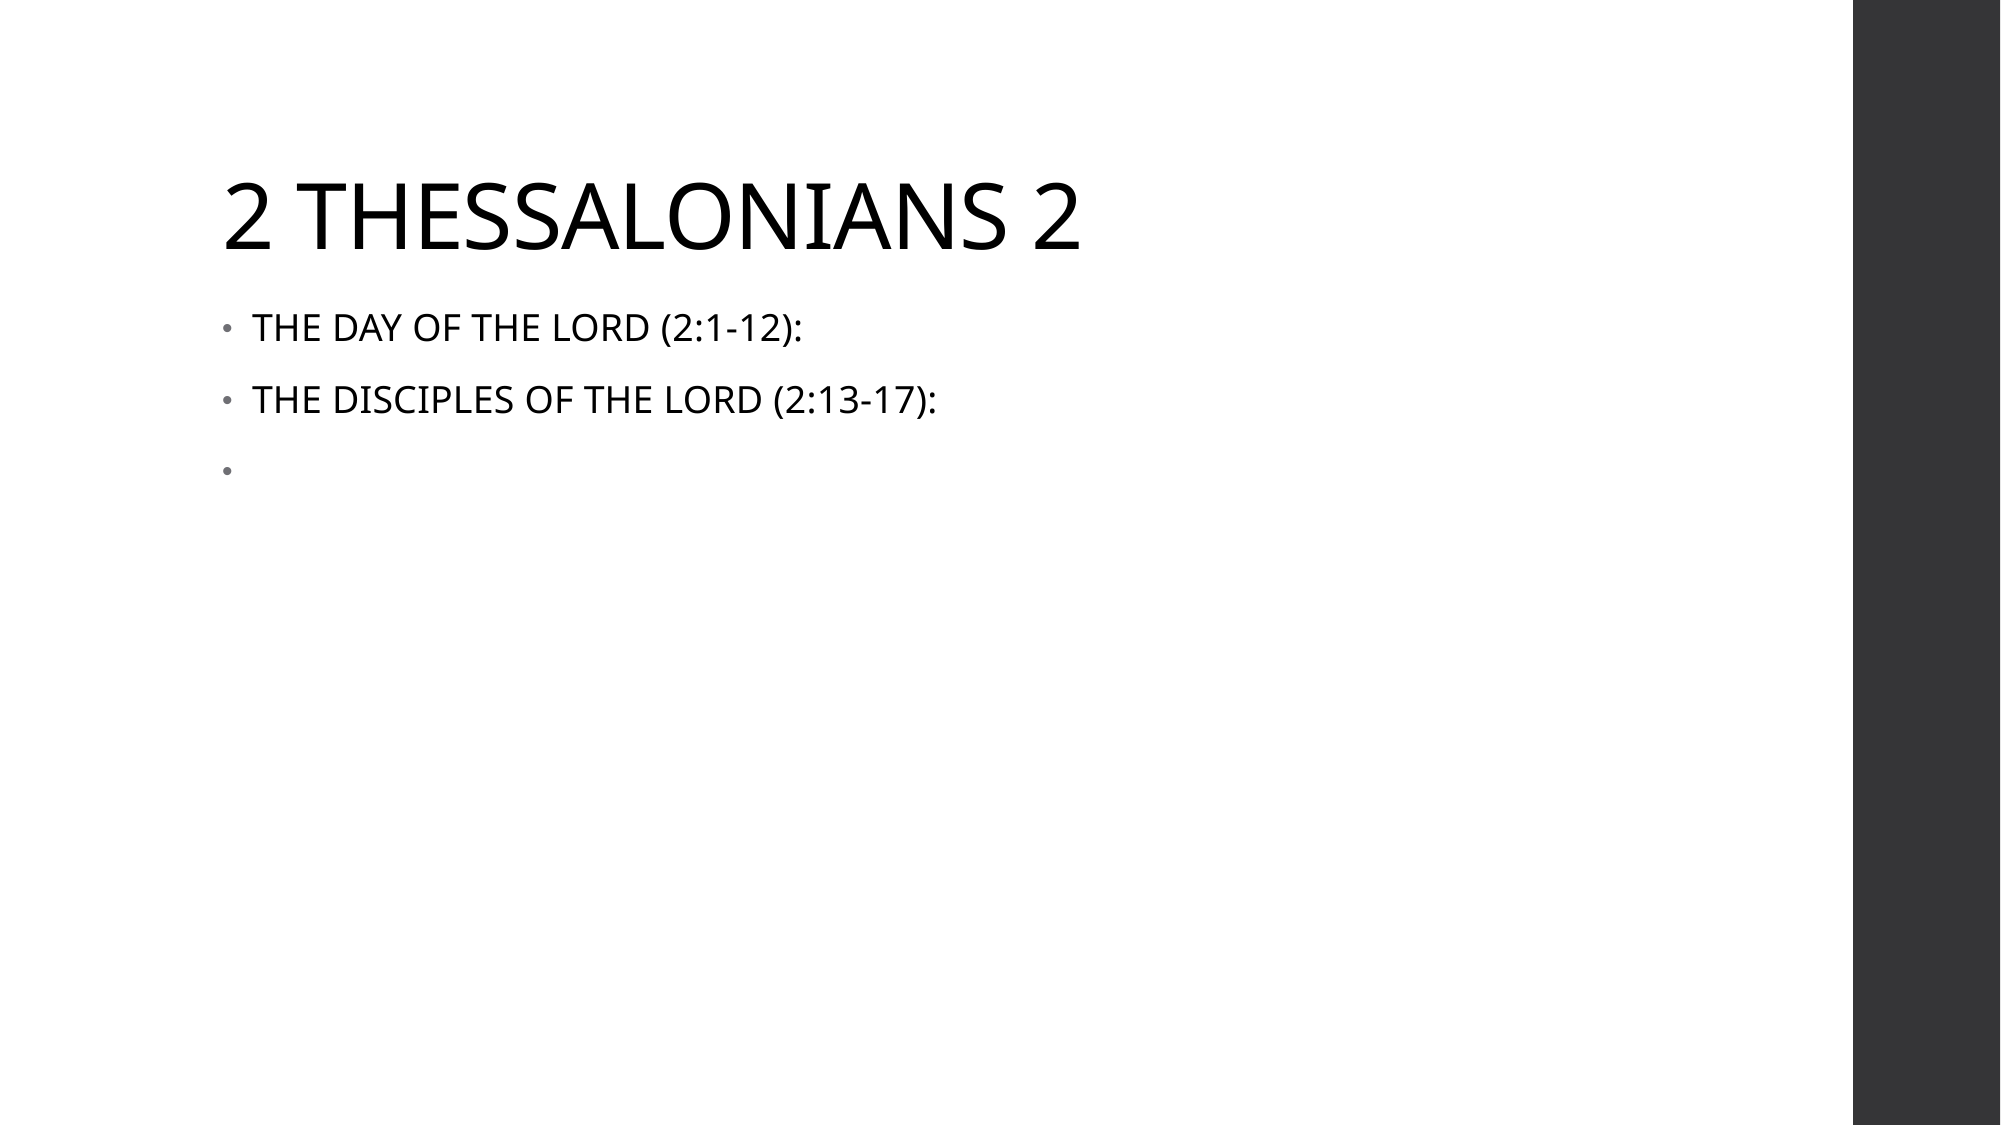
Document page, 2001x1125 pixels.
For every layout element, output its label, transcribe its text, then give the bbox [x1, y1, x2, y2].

title 2 THESSALONIANS 2 [206, 60, 1797, 278]
list THE DAY OF THE LORD (2:1-12): THE DISCIPLES OF THE LORD (2:13-17): [206, 299, 1617, 1014]
